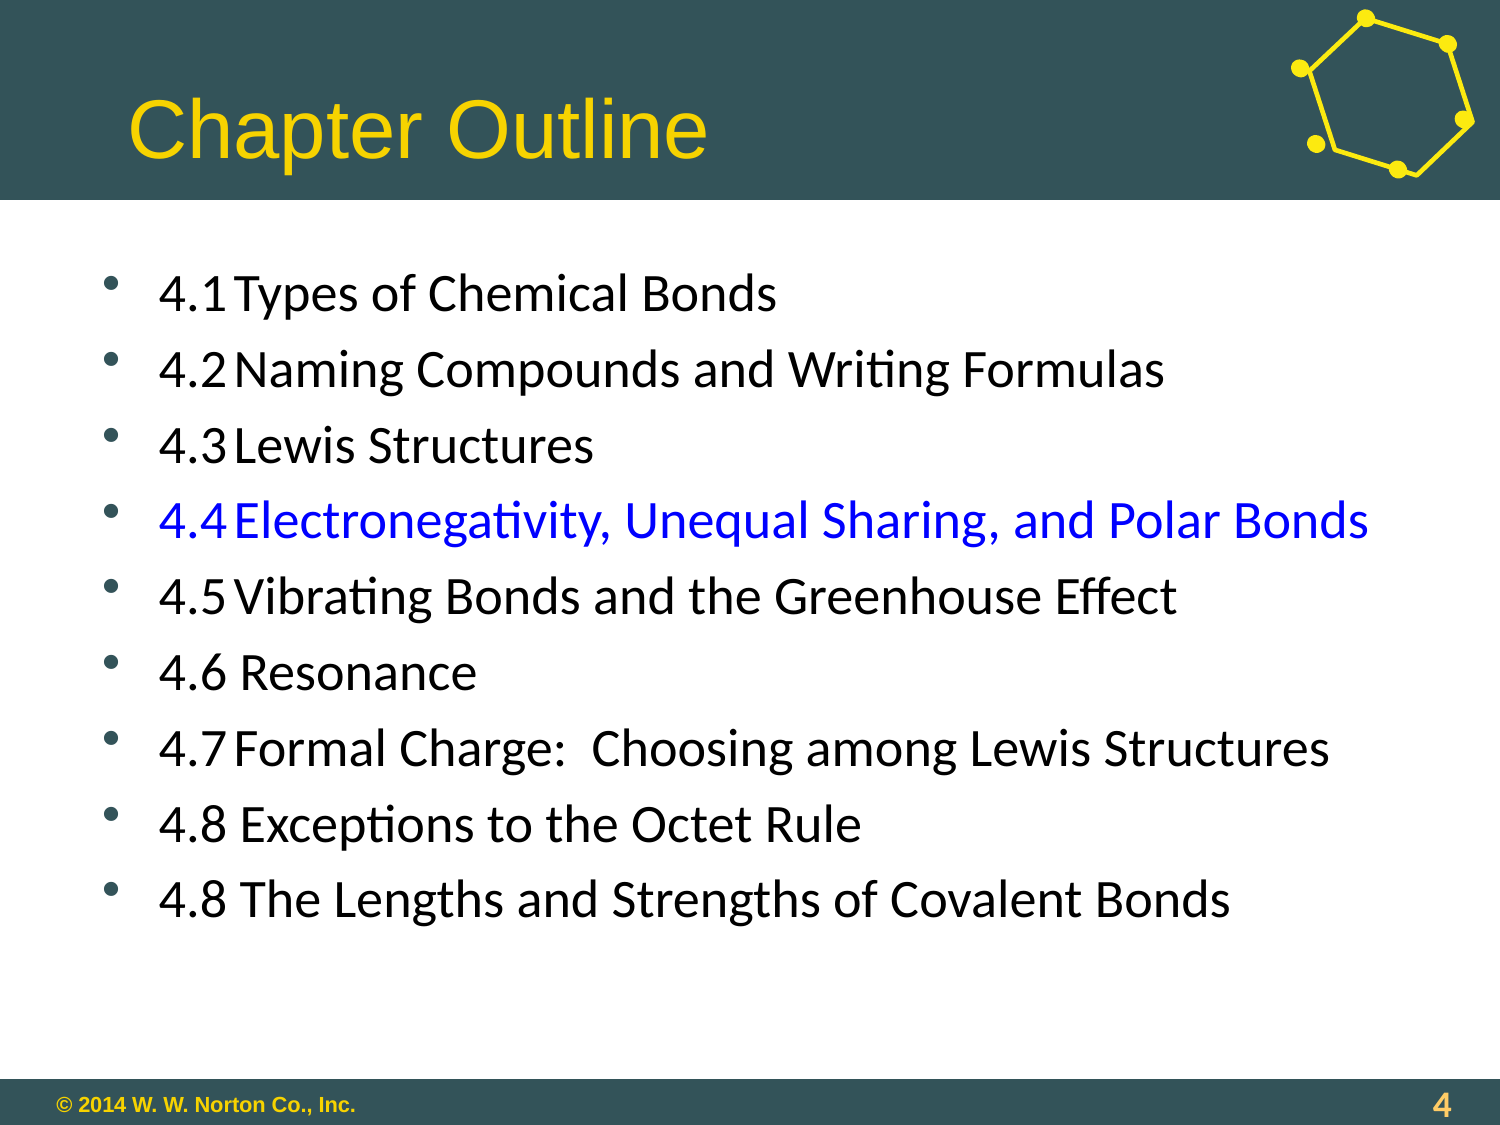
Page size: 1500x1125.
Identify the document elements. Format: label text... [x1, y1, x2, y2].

list 4.1 Types of Chemical Bonds 4.2 Naming Compounds and Writing Formulas 4.3 Lewis Structures 4.4 Electronegativity, Unequal Sharing, and Polar Bonds 4.5 Vibrating Bonds and the Greenhouse Effect 4.6 Resonance 4.7 Formal Charge: Choosing among Lewis Structures 4.8 Exceptions to the Octet Rule 4.8 The Lengths and Strengths of Covalent Bonds [87, 249, 1425, 988]
slide_number <number> [1417, 1076, 1468, 1125]
title Chapter Outline [112, 50, 1388, 200]
